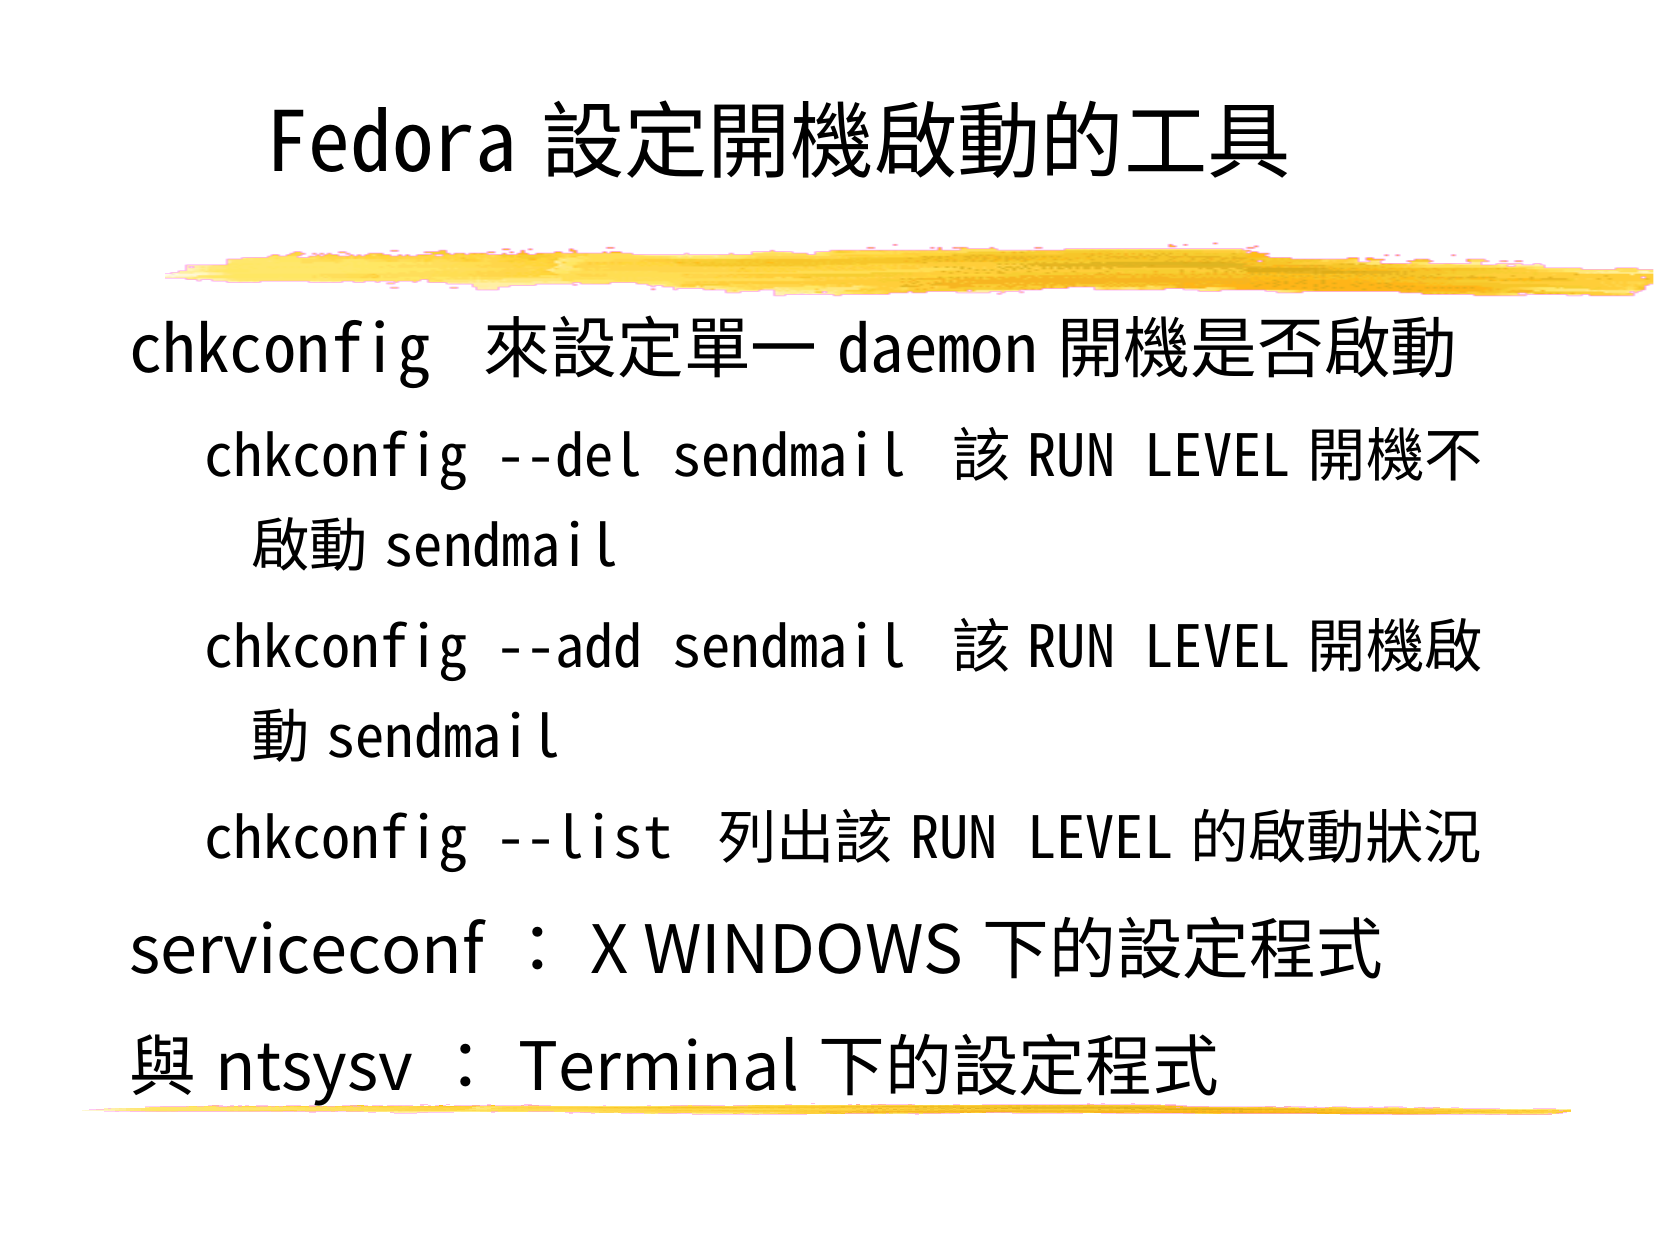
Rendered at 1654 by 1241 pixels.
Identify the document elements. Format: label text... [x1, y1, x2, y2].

list chkconfig 來設定單一daemon開機是否啟動 chkconfig --del sendmail 該RUN LEVEL開機不啟動sendmail chkconfig --add sendmail 該RUN LEVEL開機啟動sendmail chkconfig --list 列出該RUN LEVEL的啟動狀況 serviceconf：X WINDOWS下的設定程式 與ntsysv：Terminal下的設定程式 [129, 289, 1536, 1034]
picture [82, 1102, 1571, 1117]
title Fedora設定開機啟動的工具 [76, 28, 1482, 236]
picture [165, 237, 1654, 308]
